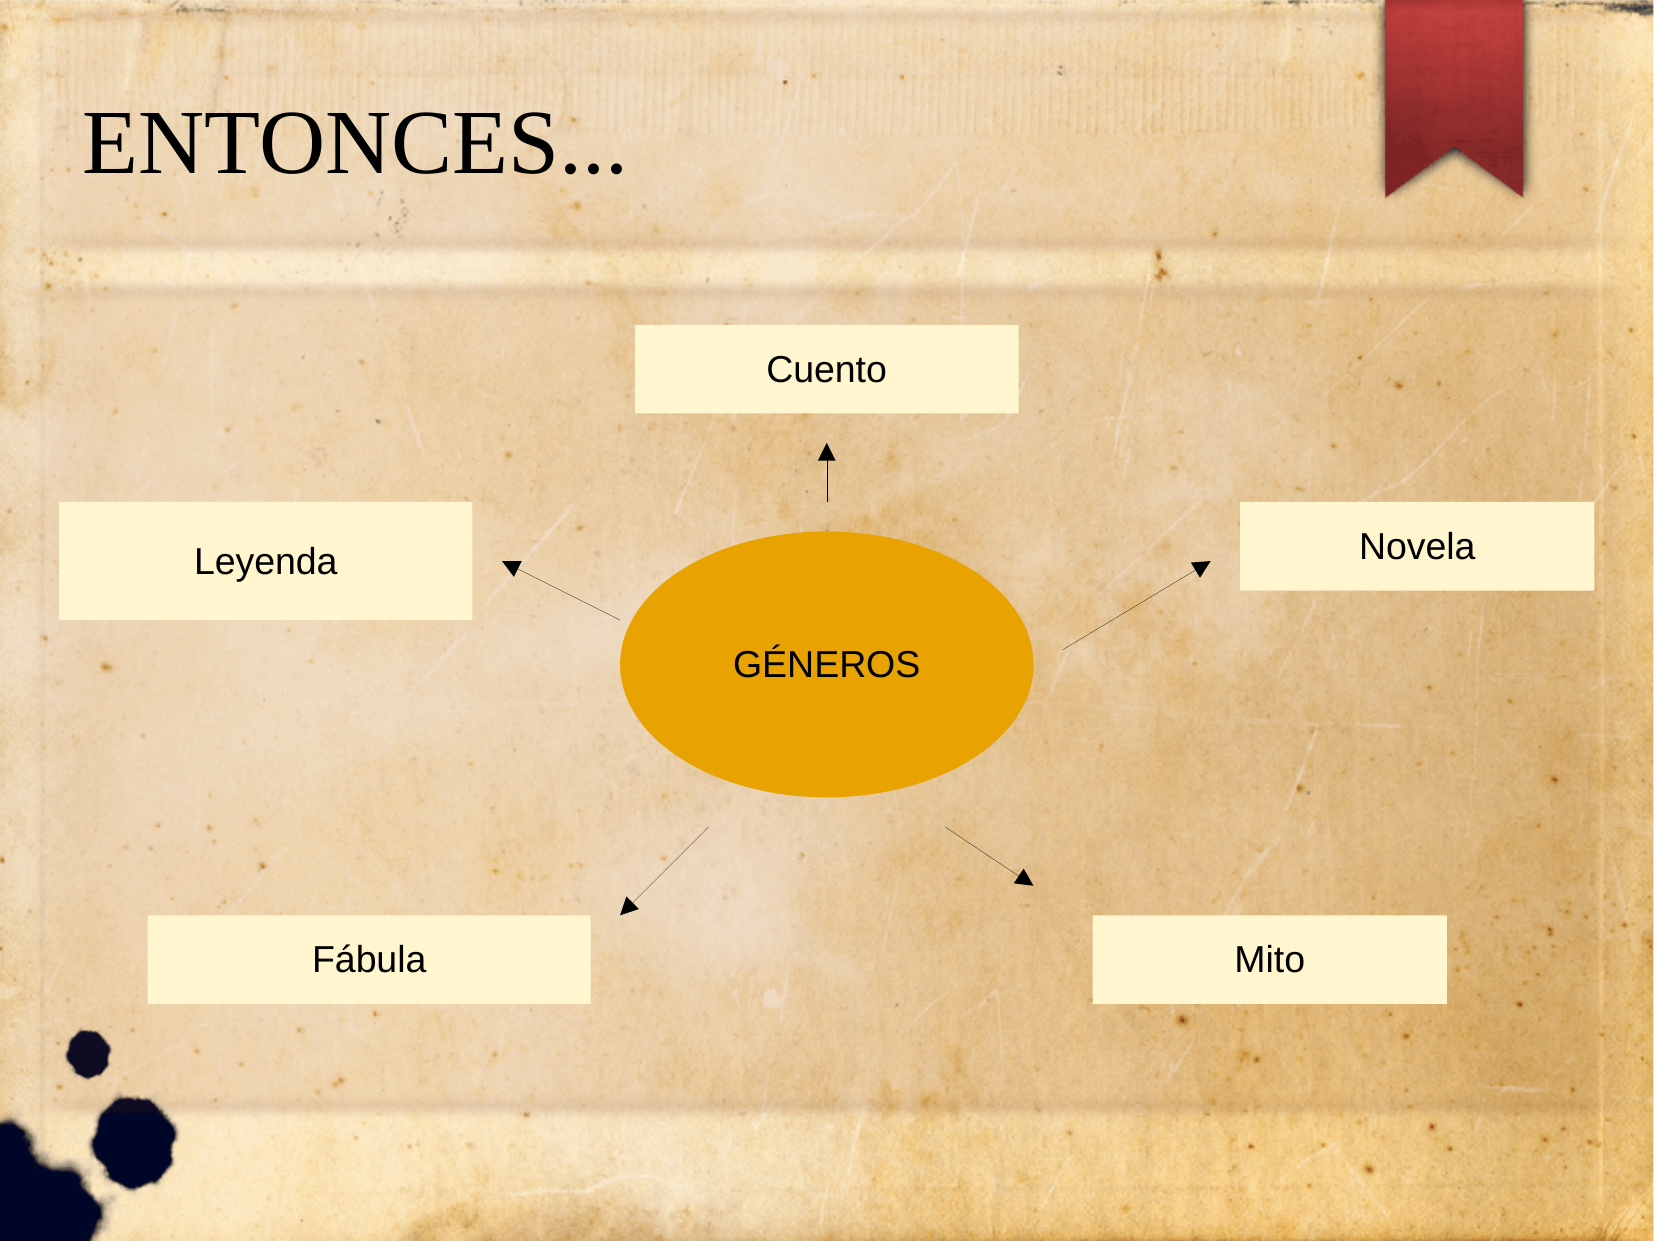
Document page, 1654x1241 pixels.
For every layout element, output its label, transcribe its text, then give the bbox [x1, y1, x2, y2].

picture [0, 0, 1654, 1241]
text_box GÉNEROS [620, 531, 1034, 798]
title ENTONCES... [82, 49, 1347, 237]
text_box Fábula [147, 915, 591, 1004]
text_box Novela [1240, 501, 1595, 591]
text_box Mito [1092, 915, 1447, 1004]
text_box Cuento [634, 324, 1019, 414]
text_box Leyenda [59, 501, 473, 621]
